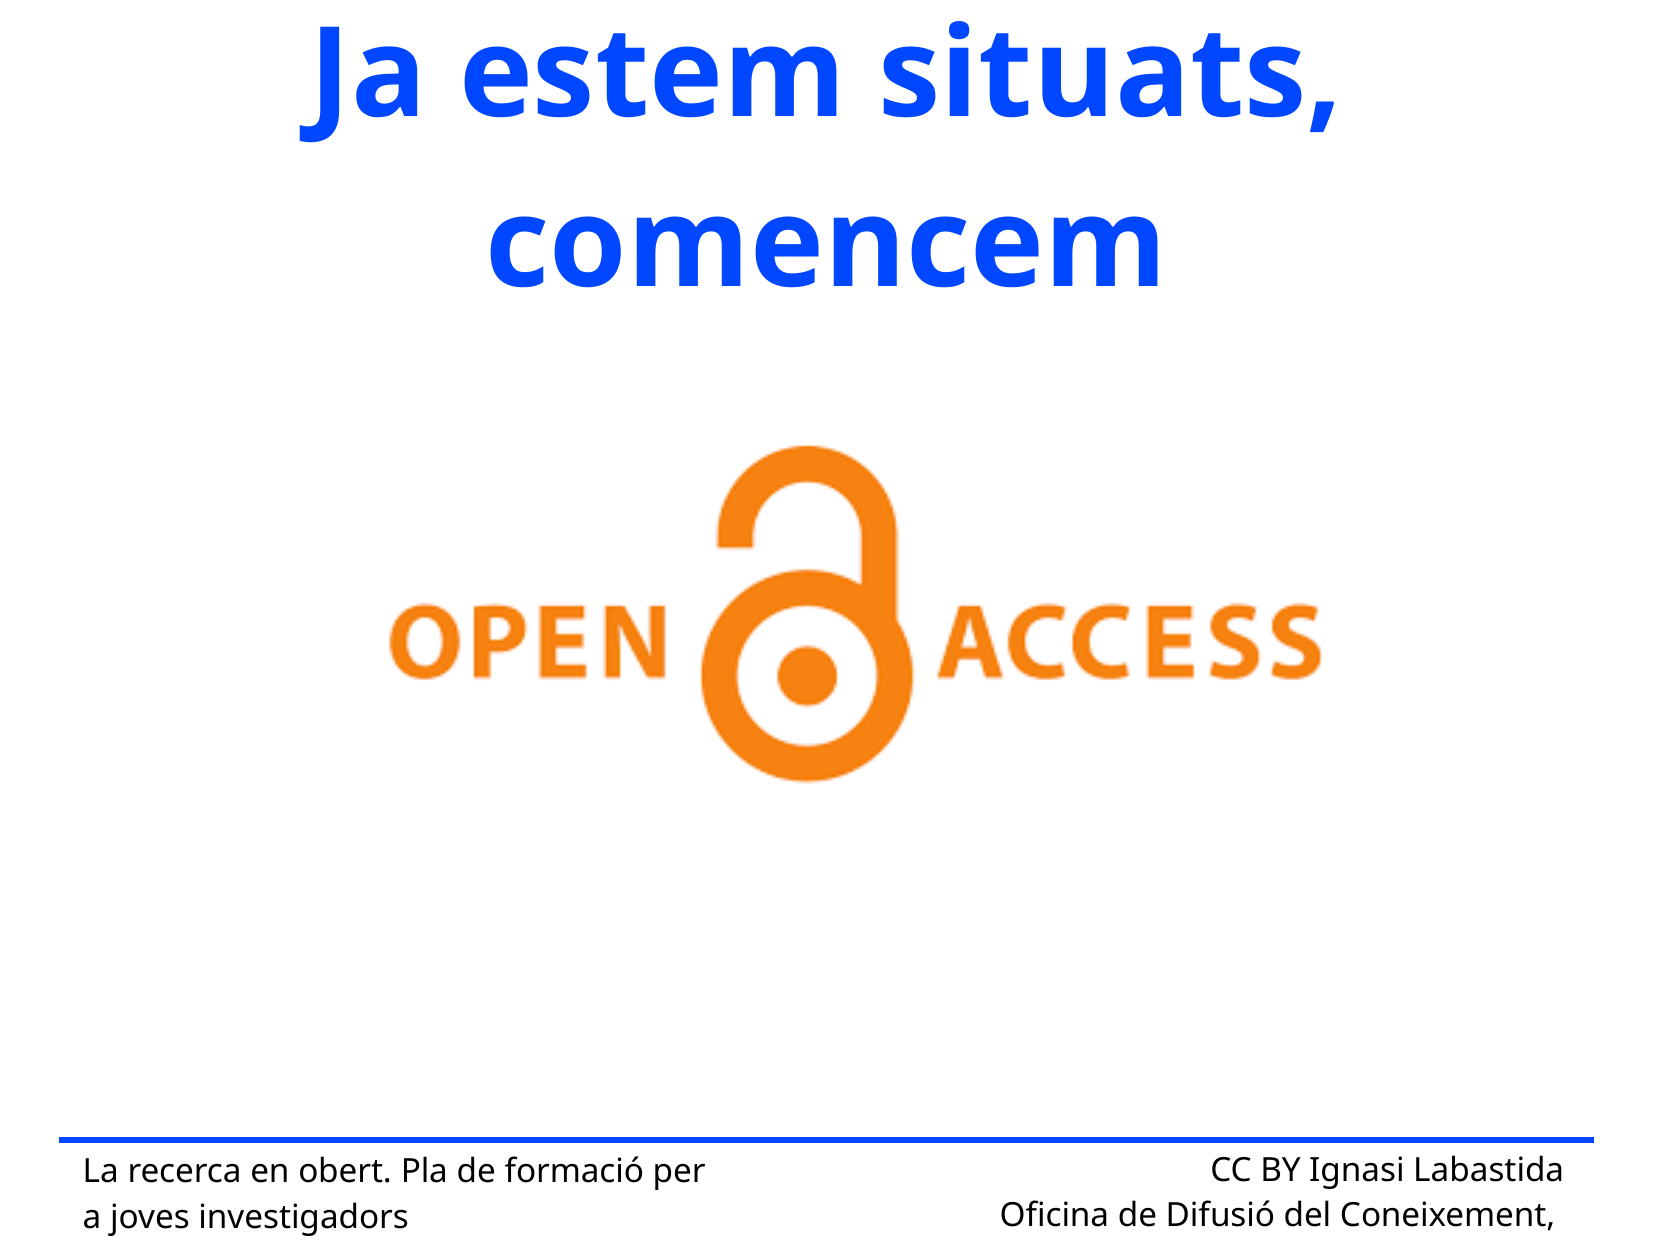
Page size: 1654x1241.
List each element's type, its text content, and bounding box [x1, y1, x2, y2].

title Ja estem situats, comencem [82, 49, 1571, 257]
text_box La recerca en obert. Pla de formació per a joves investigadors Universitat de Barcelona, 27 de gener de 2016 [82, 1147, 709, 1234]
picture [354, 416, 1352, 815]
